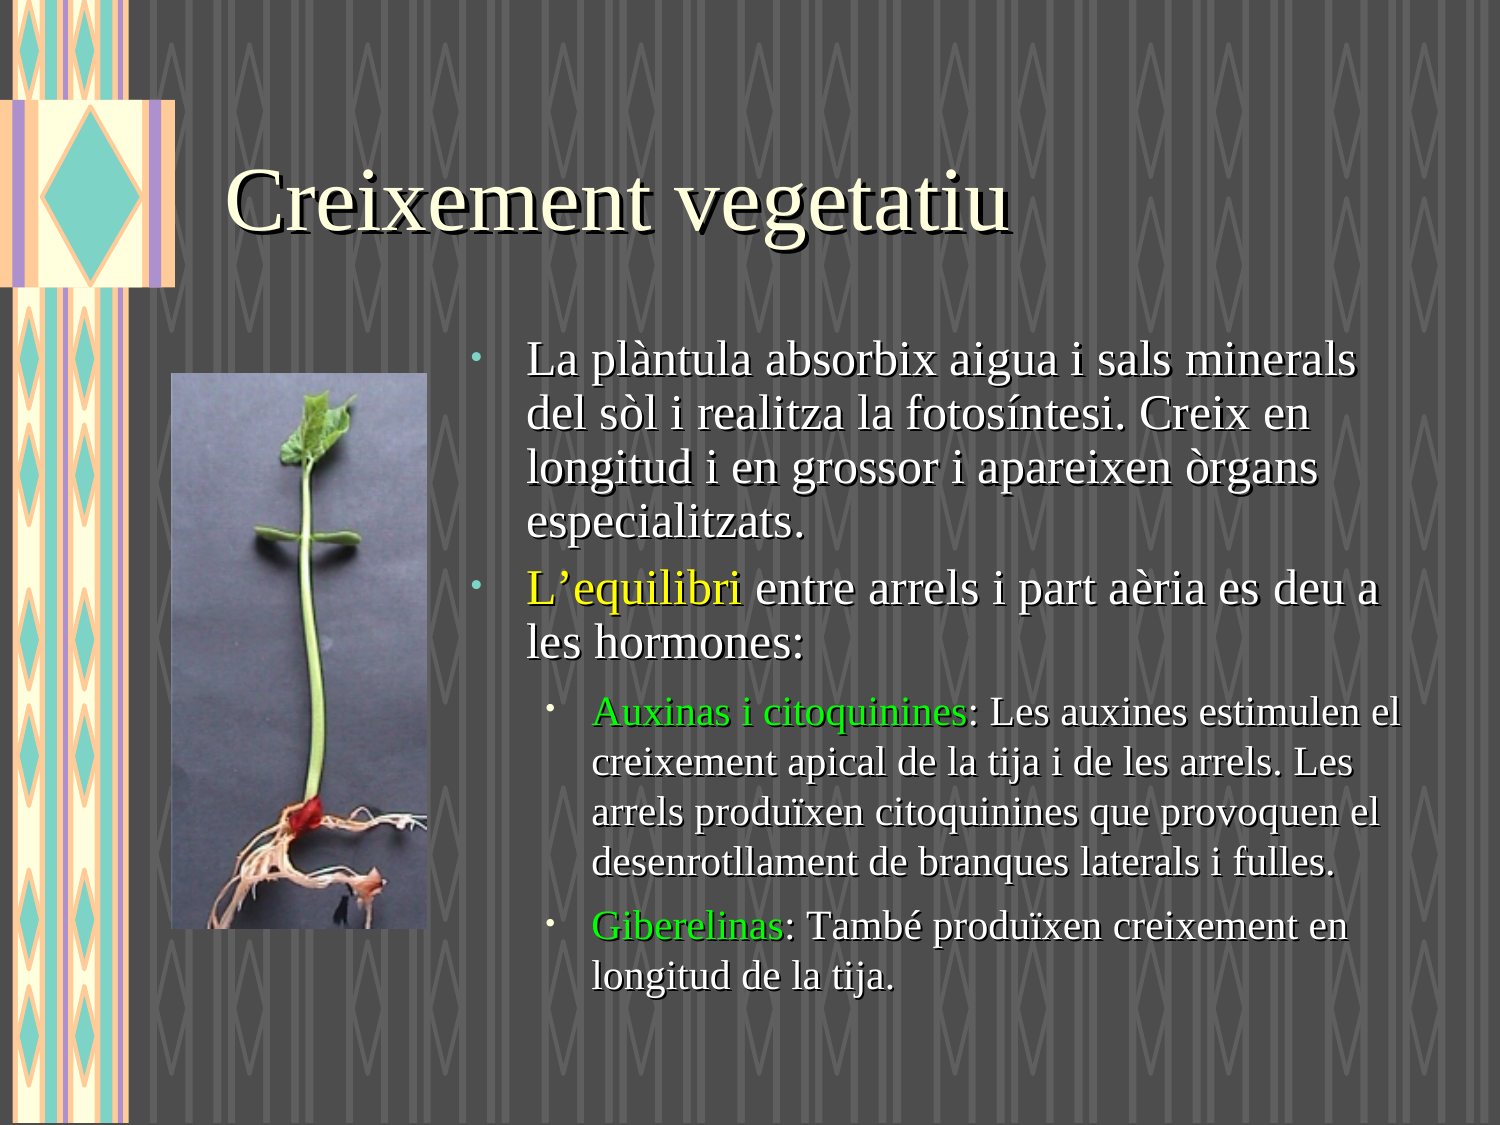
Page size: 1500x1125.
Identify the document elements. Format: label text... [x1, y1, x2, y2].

picture [171, 373, 427, 929]
title Creixement vegetatiu [209, 99, 1485, 288]
list La plàntula absorbix aigua i sals minerals del sòl i realitza la fotosíntesi. Creix en longitud i en grossor i apareixen òrgans especialitzats. L’equilibri entre arrels i part aèria es deu a les hormones: Auxinas i citoquinines: Les auxines estimulen el creixement apical de la tija i de les arrels. Les arrels produïxen citoquinines que provoquen el desenrotllament de branques laterals i fulles. Giberelinas: També produïxen creixement en longitud de la tija. [454, 324, 1447, 1006]
